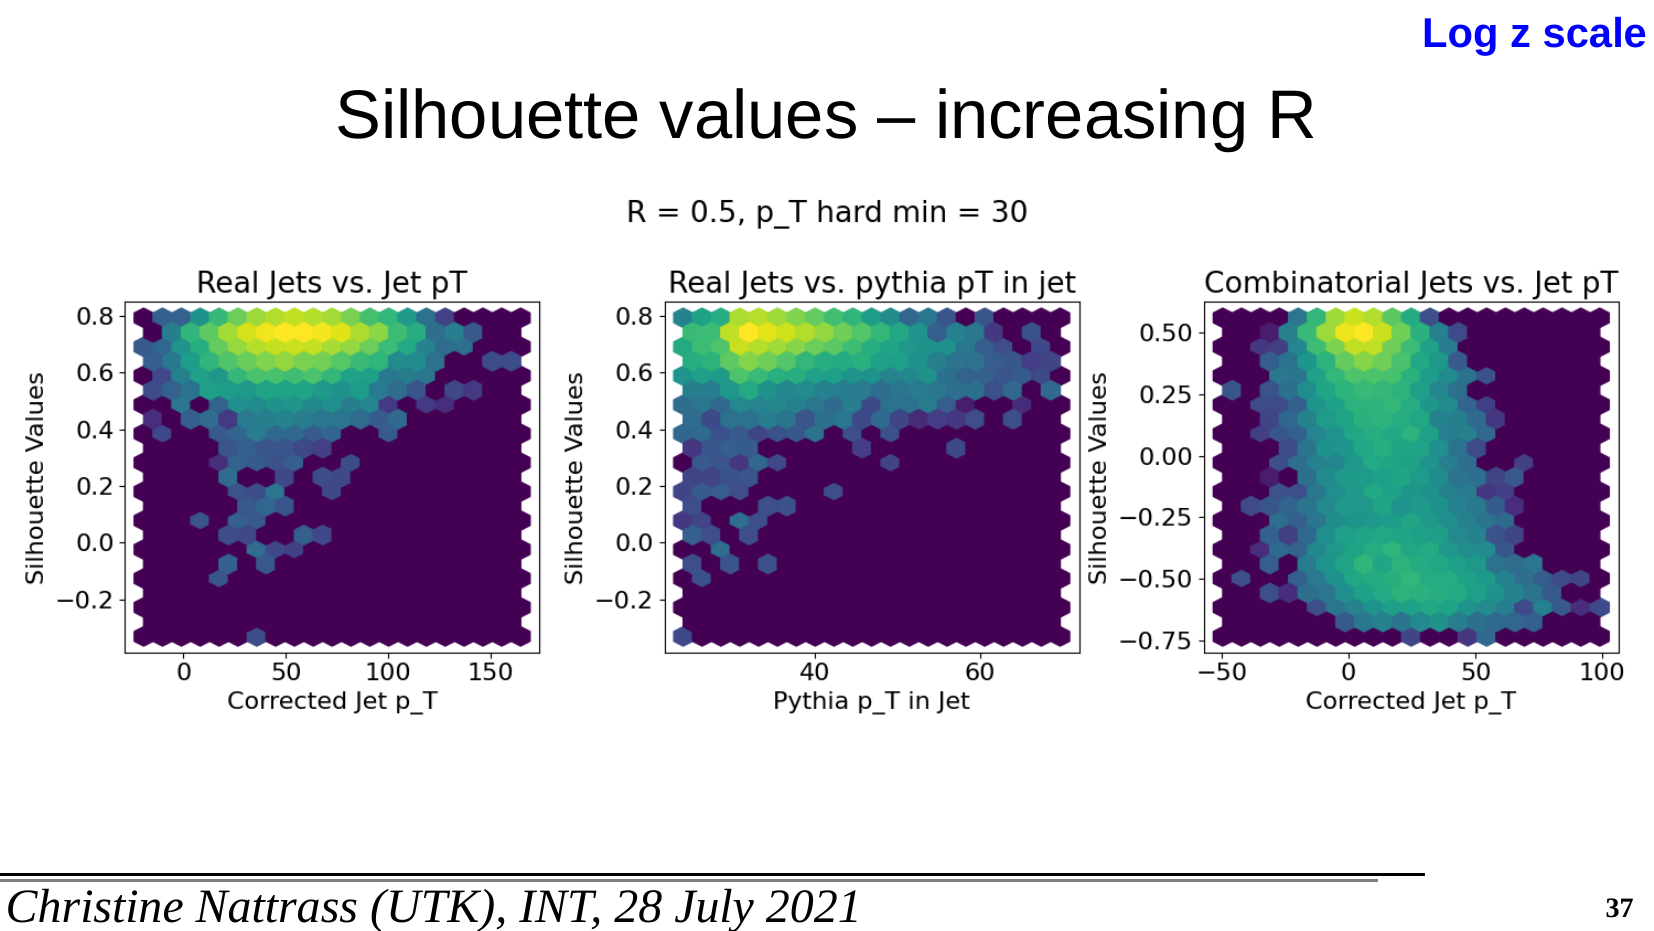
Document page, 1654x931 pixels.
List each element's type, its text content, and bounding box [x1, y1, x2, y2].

title Silhouette values – increasing R [82, 37, 1571, 189]
picture [0, 189, 1654, 741]
text_box Log z scale [1176, 2, 1654, 88]
